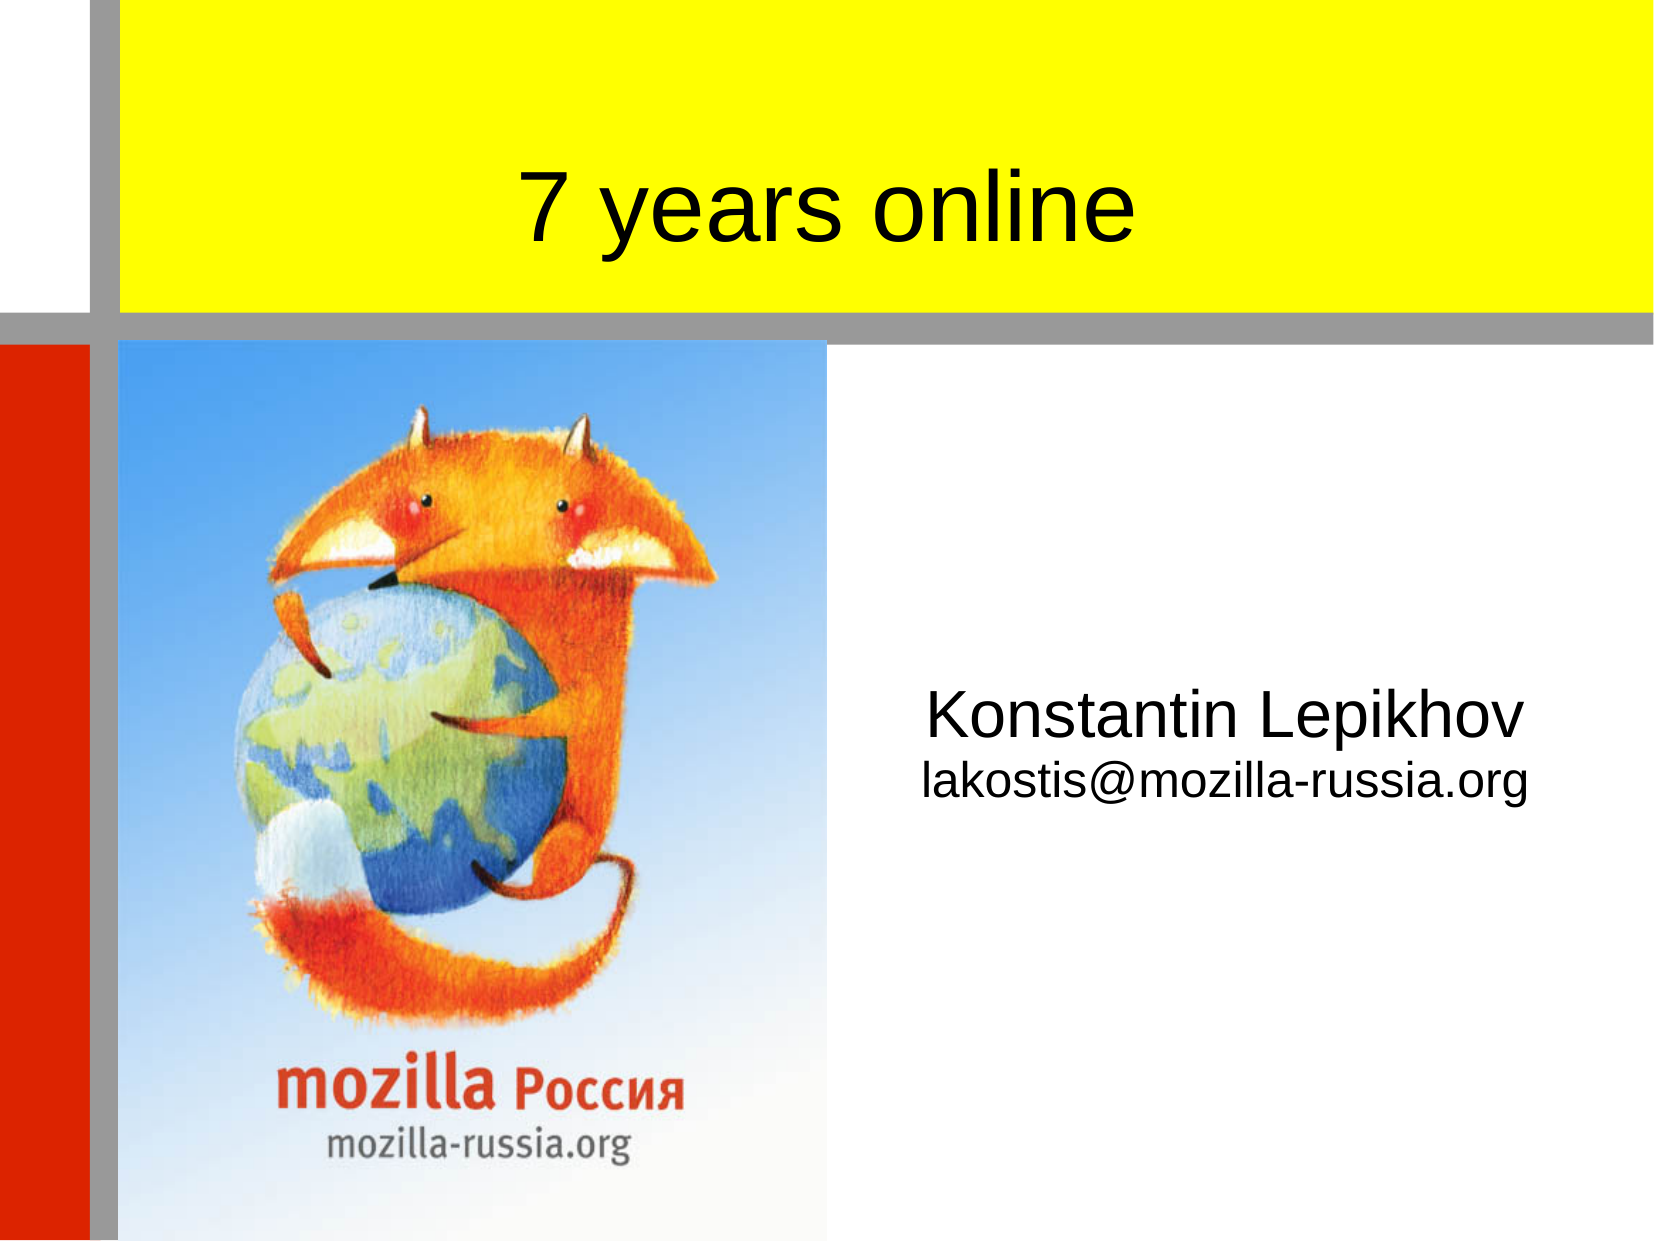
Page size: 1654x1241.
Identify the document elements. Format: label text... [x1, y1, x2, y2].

subtitle Konstantin Lepikhov lakostis@mozilla-russia.org [885, 525, 1565, 1034]
picture [118, 340, 827, 1241]
title 7 years online [121, 102, 1534, 311]
